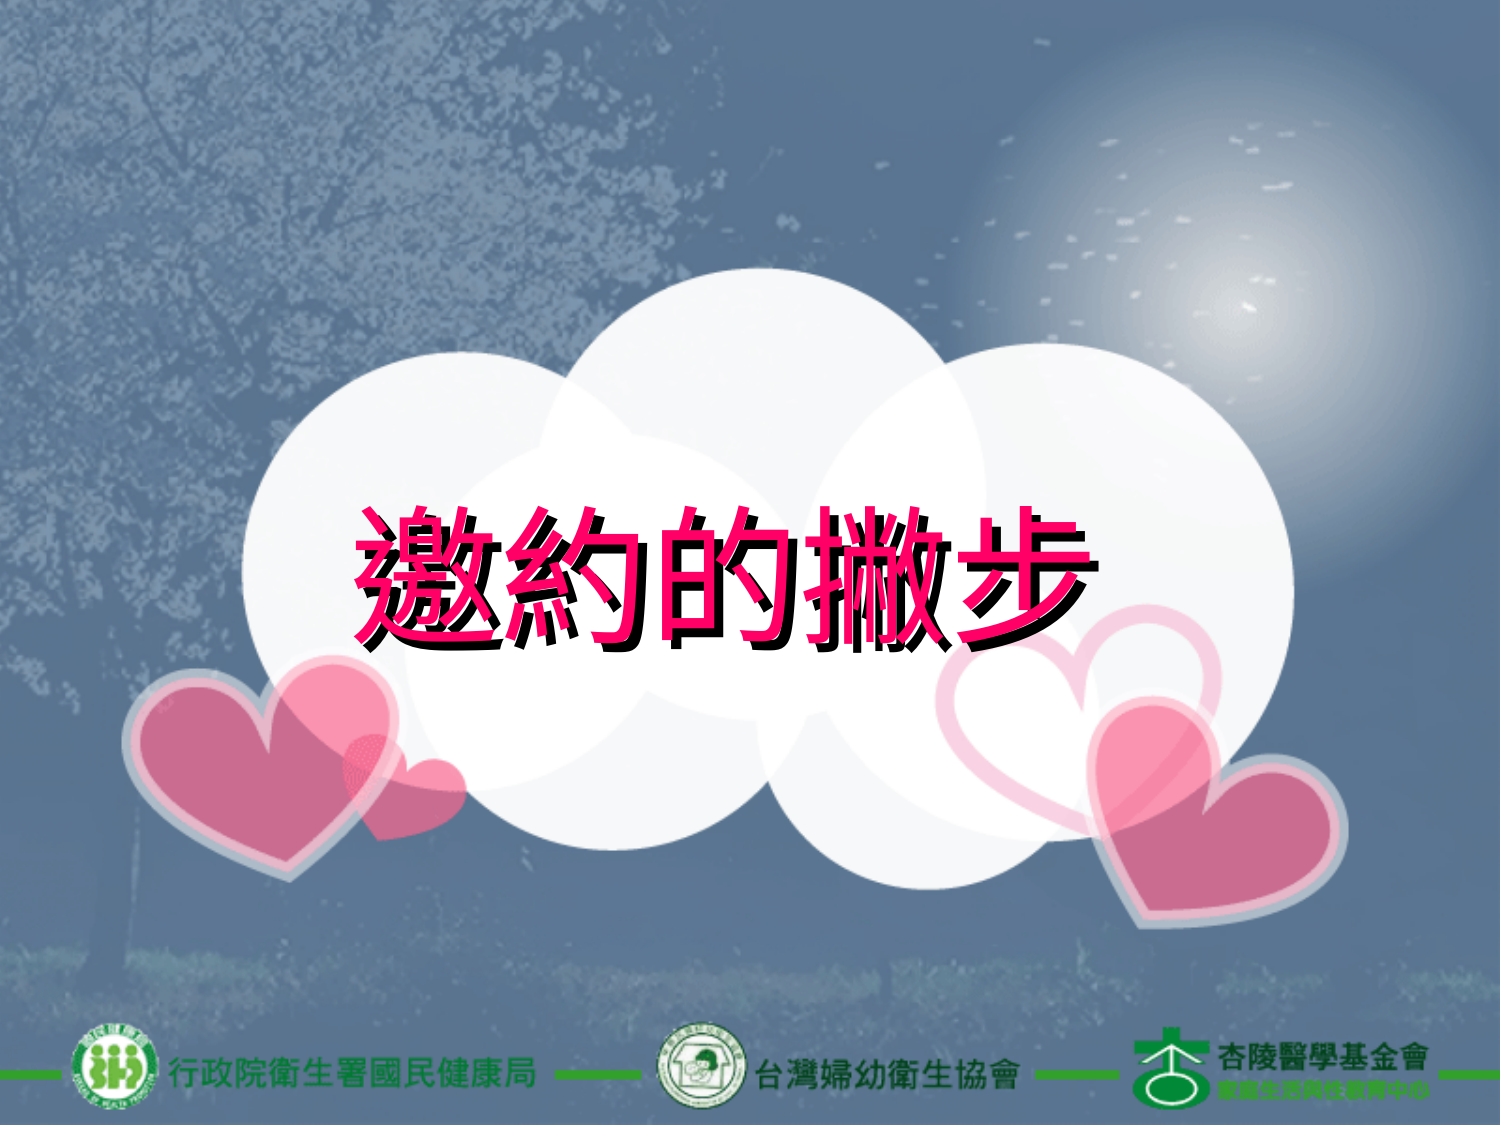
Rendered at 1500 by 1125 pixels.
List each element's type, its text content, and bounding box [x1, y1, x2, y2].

picture [0, 0, 1500, 1125]
title 邀約的撇步 [159, 463, 1365, 681]
